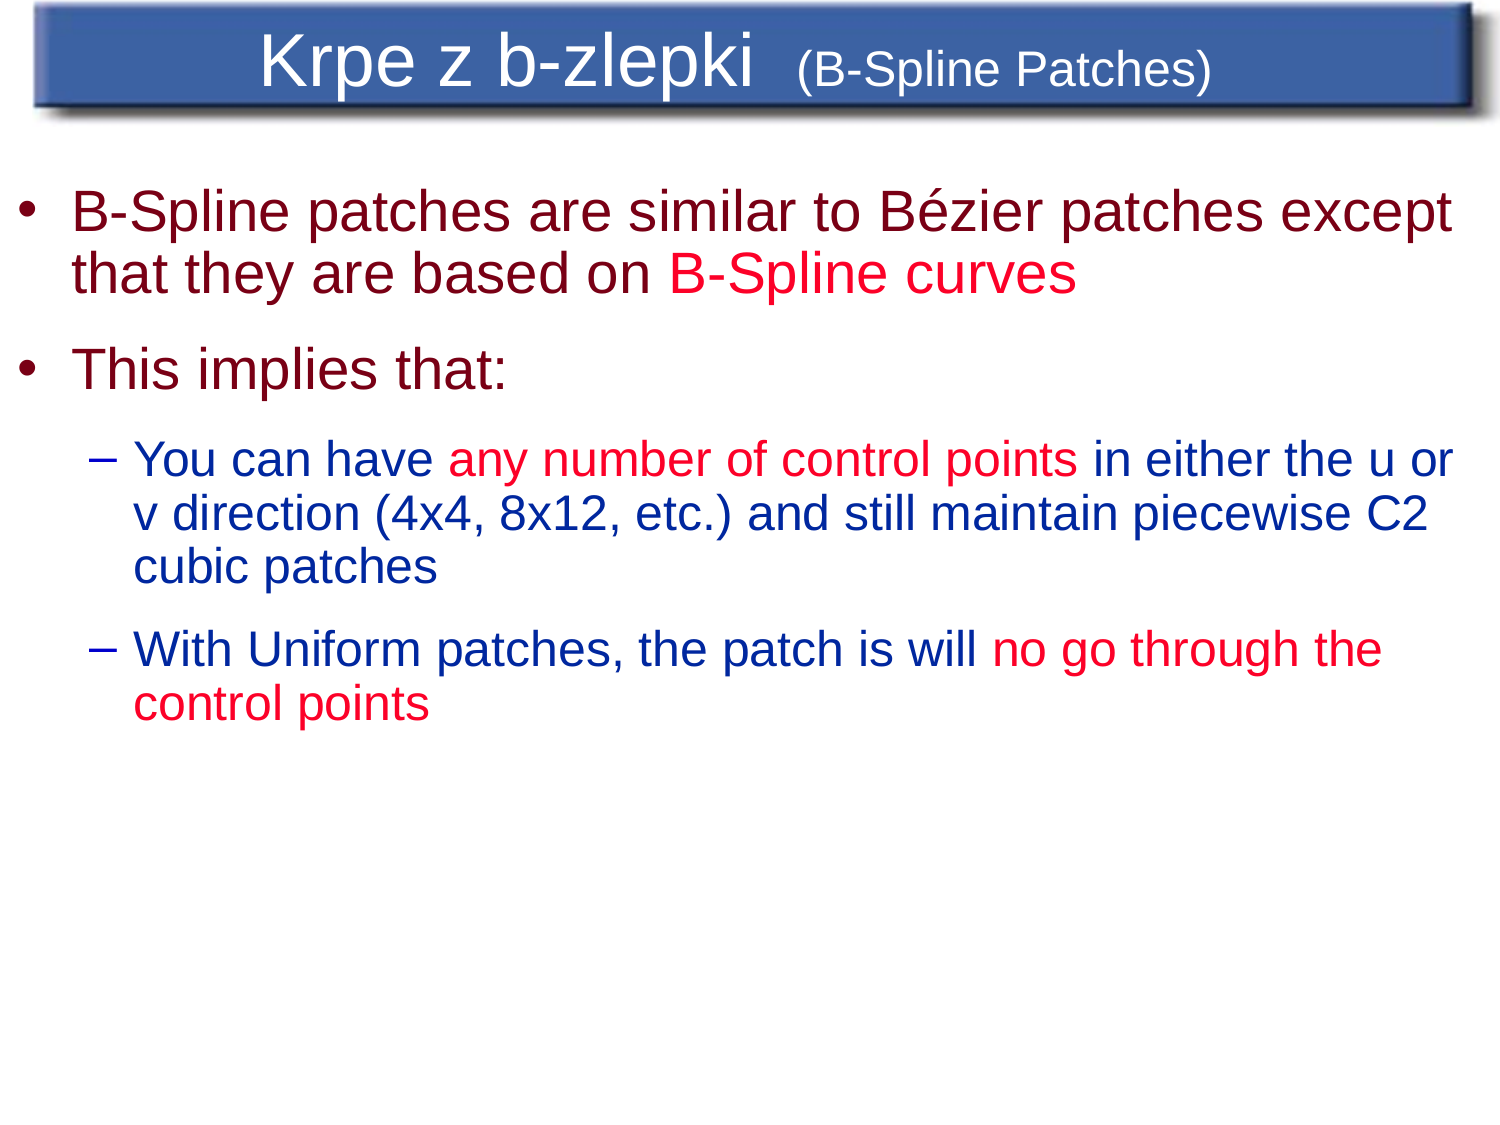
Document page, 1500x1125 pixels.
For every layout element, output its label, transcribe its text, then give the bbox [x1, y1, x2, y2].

list B-Spline patches are similar to Bézier patches except that they are based on B-Spline curves This implies that: You can have any number of control points in either the u or v direction (4x4, 8x12, etc.) and still maintain piecewise C2 cubic patches With Uniform patches, the patch is will no go through the control points [3, 173, 1498, 1026]
picture [32, 0, 1500, 127]
title Krpe z b-zlepki (B-Spline Patches) [0, 0, 1493, 114]
